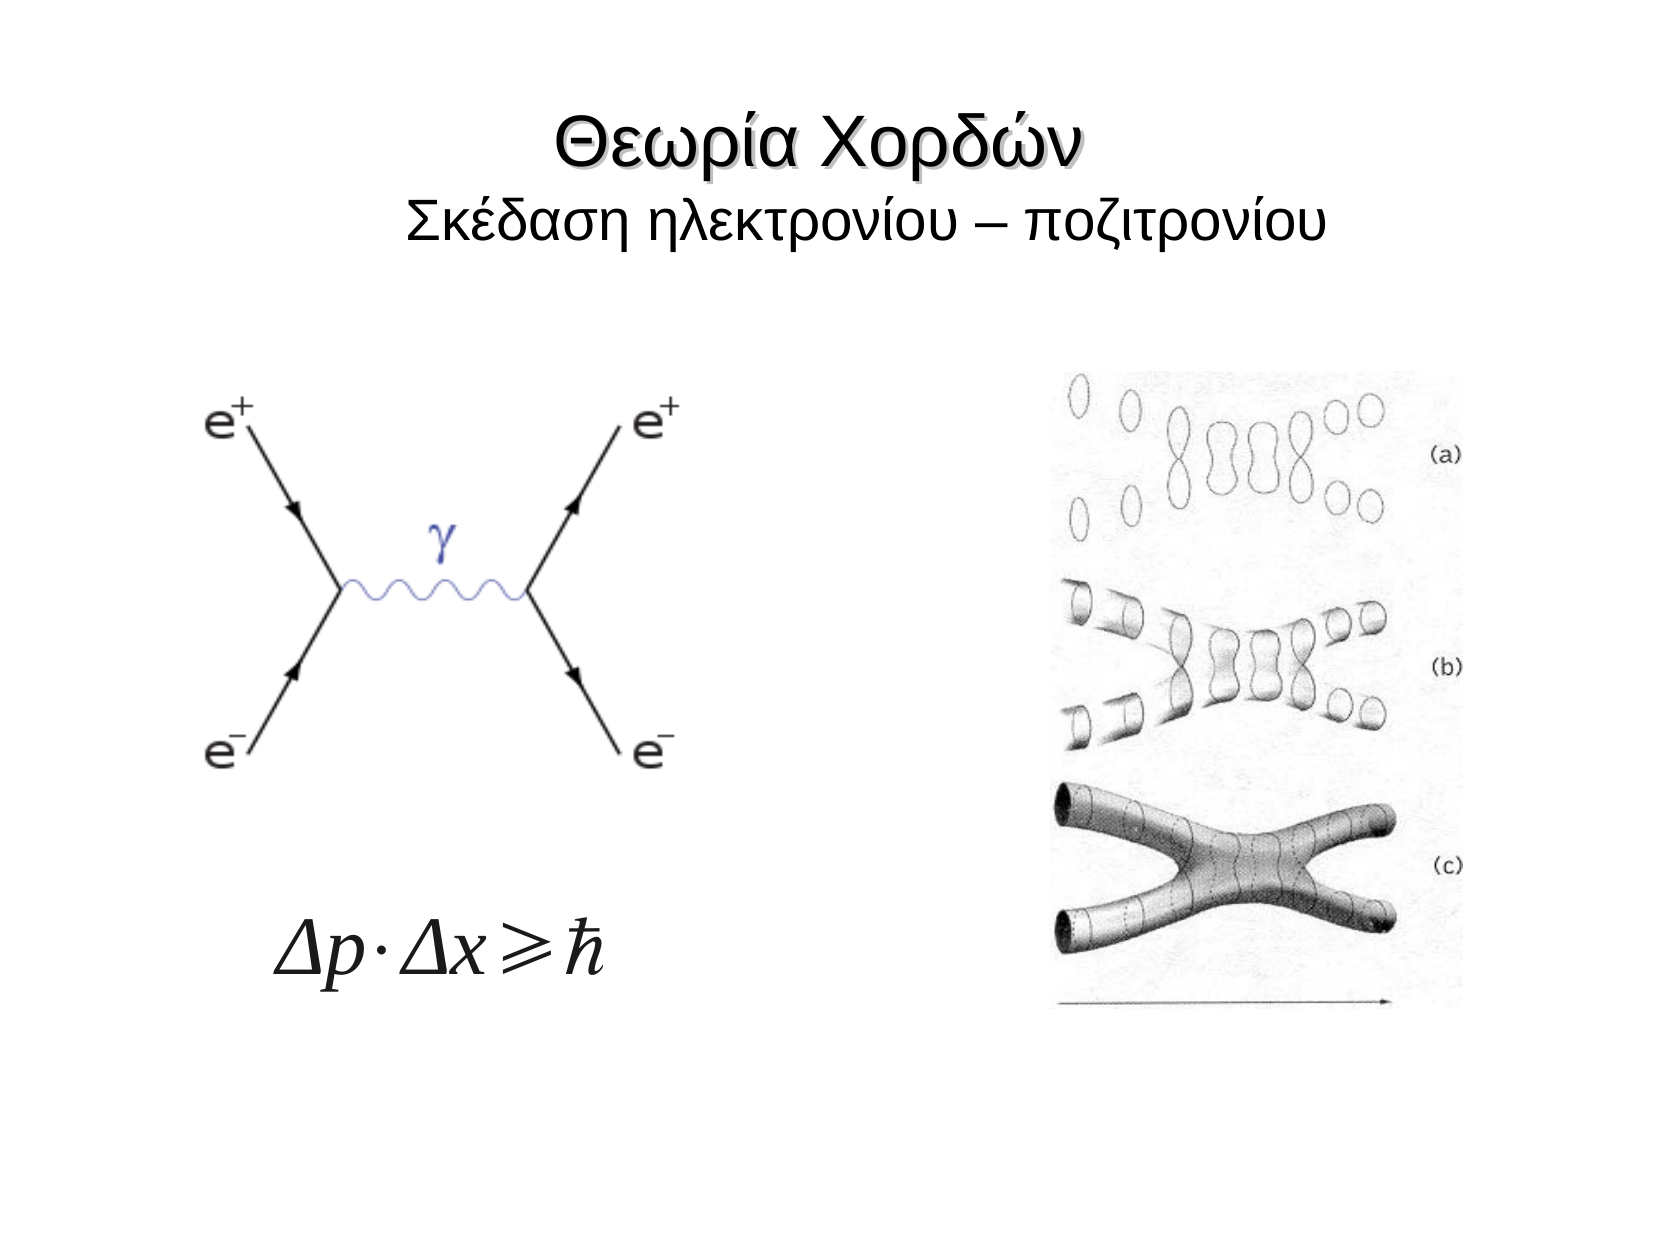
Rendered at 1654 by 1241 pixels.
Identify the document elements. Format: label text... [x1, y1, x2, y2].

picture [1050, 371, 1463, 1009]
chart [262, 900, 611, 992]
title Θεωρία Χορδών [75, 37, 1564, 245]
picture [187, 374, 713, 788]
list Σκέδαση ηλεκτρονίου – ποζιτρονίου [112, 187, 1568, 376]
